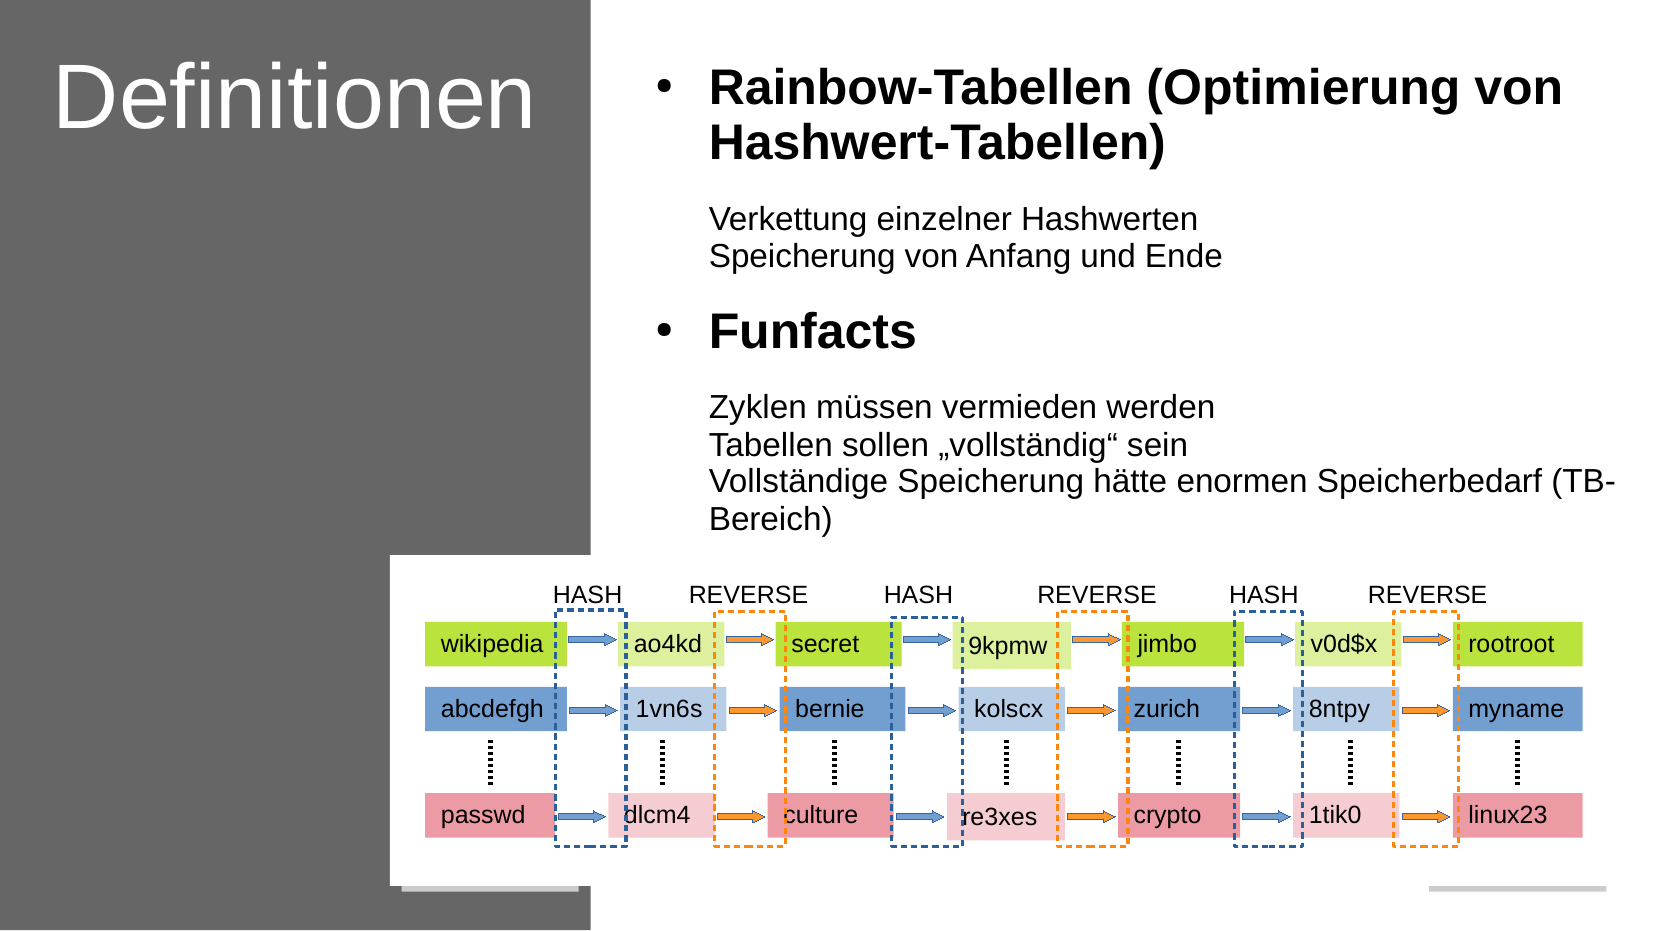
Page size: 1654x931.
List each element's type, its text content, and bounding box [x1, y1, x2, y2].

text_box bernie [779, 686, 906, 732]
text_box [389, 555, 1630, 892]
text_box 9kpmw [952, 621, 1071, 670]
text_box linux23 [1452, 793, 1583, 838]
text_box culture [767, 793, 894, 838]
text_box abcdefgh [425, 686, 567, 732]
text_box 8ntpy [1293, 686, 1400, 732]
text_box v0d$x [1295, 621, 1402, 667]
text_box jimbo [1121, 621, 1245, 667]
text_box ao4kd [618, 621, 725, 667]
text_box dlcm4 [608, 793, 715, 838]
text_box crypto [1118, 793, 1241, 838]
text_box rootroot [1452, 621, 1583, 667]
text_box REVERSE [673, 572, 827, 618]
text_box re3xes [946, 793, 1065, 841]
text_box HASH [1213, 572, 1320, 618]
text_box passwd [425, 793, 556, 838]
text_box HASH [868, 572, 975, 618]
text_box REVERSE [1352, 572, 1506, 618]
text_box zurich [1118, 686, 1241, 732]
text_box myname [1452, 686, 1583, 732]
title Definitionen [47, 45, 544, 875]
text_box wikipedia [425, 621, 567, 667]
text_box secret [775, 621, 902, 667]
text_box HASH [537, 572, 644, 618]
text_box 1vn6s [620, 686, 727, 732]
text_box kolscx [958, 686, 1065, 732]
list Rainbow-Tabellen (Optimierung von Hashwert-Tabellen) Verkettung einzelner Hashwerten Speicherung von Anfang und Ende Funfacts Zyklen müssen vermieden werden Tabellen sollen „vollständig“ sein Vollständige Speicherung hätte enormen Speicherbedarf (TB-Bereich) [637, 59, 1630, 414]
text_box REVERSE [1021, 572, 1176, 618]
text_box 1tik0 [1293, 793, 1400, 838]
